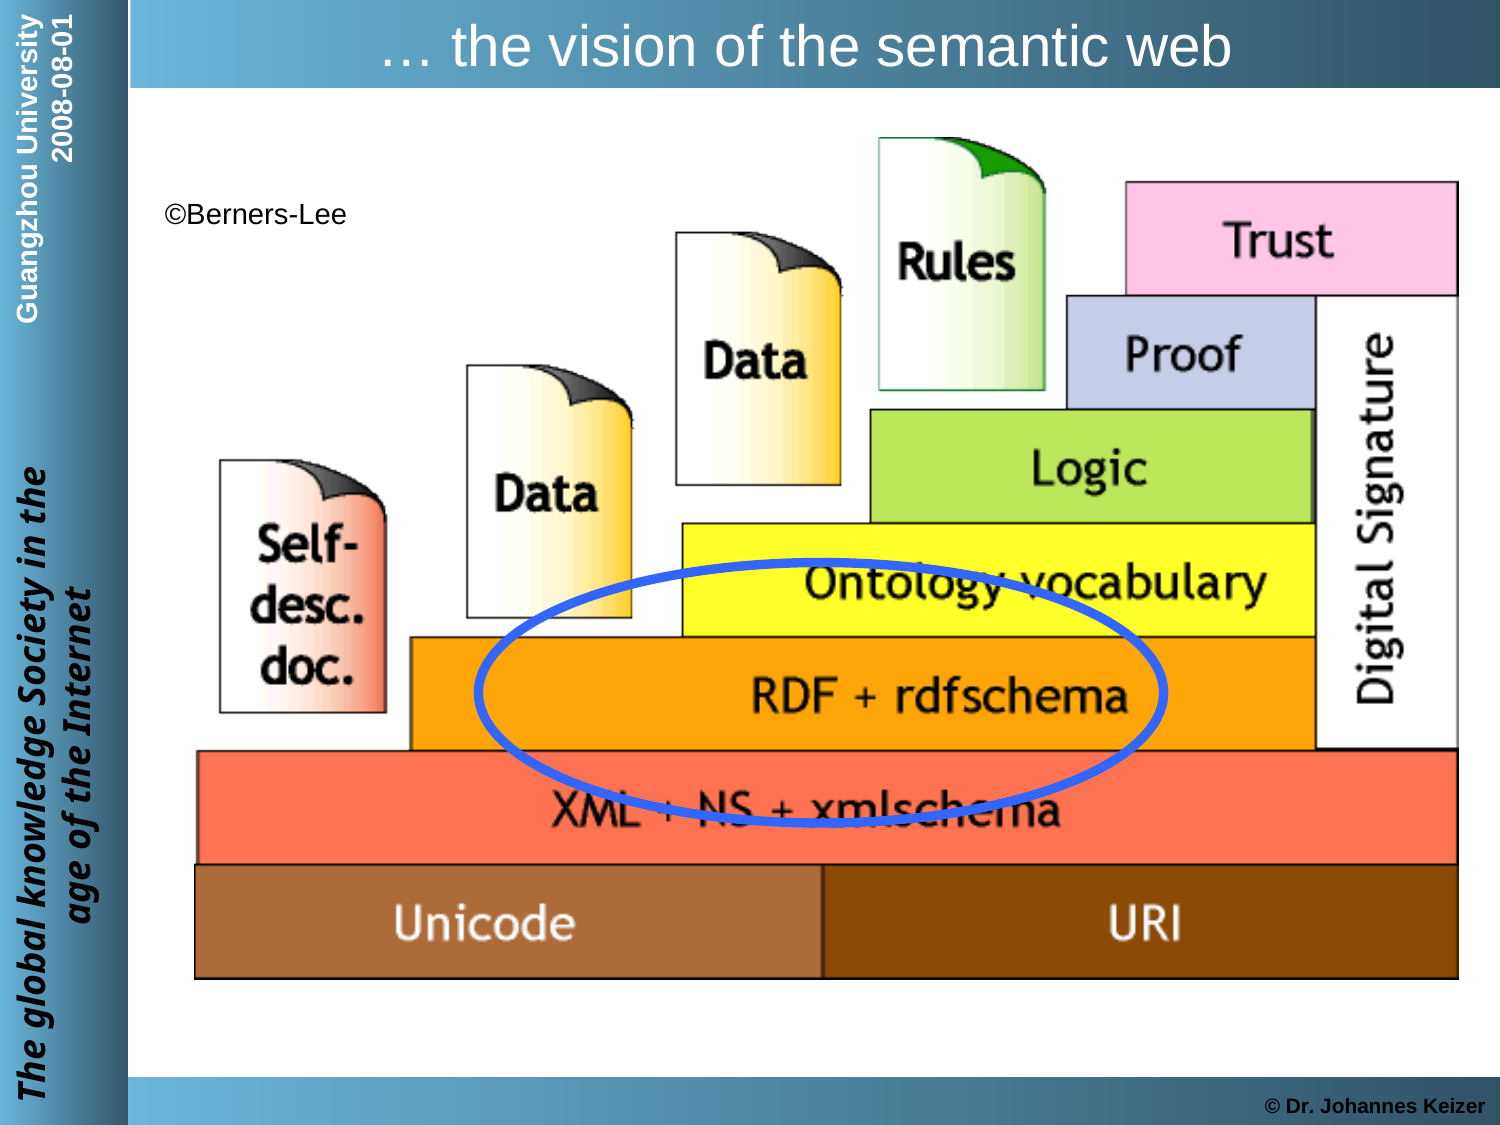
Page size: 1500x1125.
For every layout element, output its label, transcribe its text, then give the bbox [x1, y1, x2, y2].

picture [194, 137, 1459, 980]
text_box ©Berners-Lee [149, 187, 375, 238]
text_box … the vision of the semantic web [362, 0, 1463, 86]
